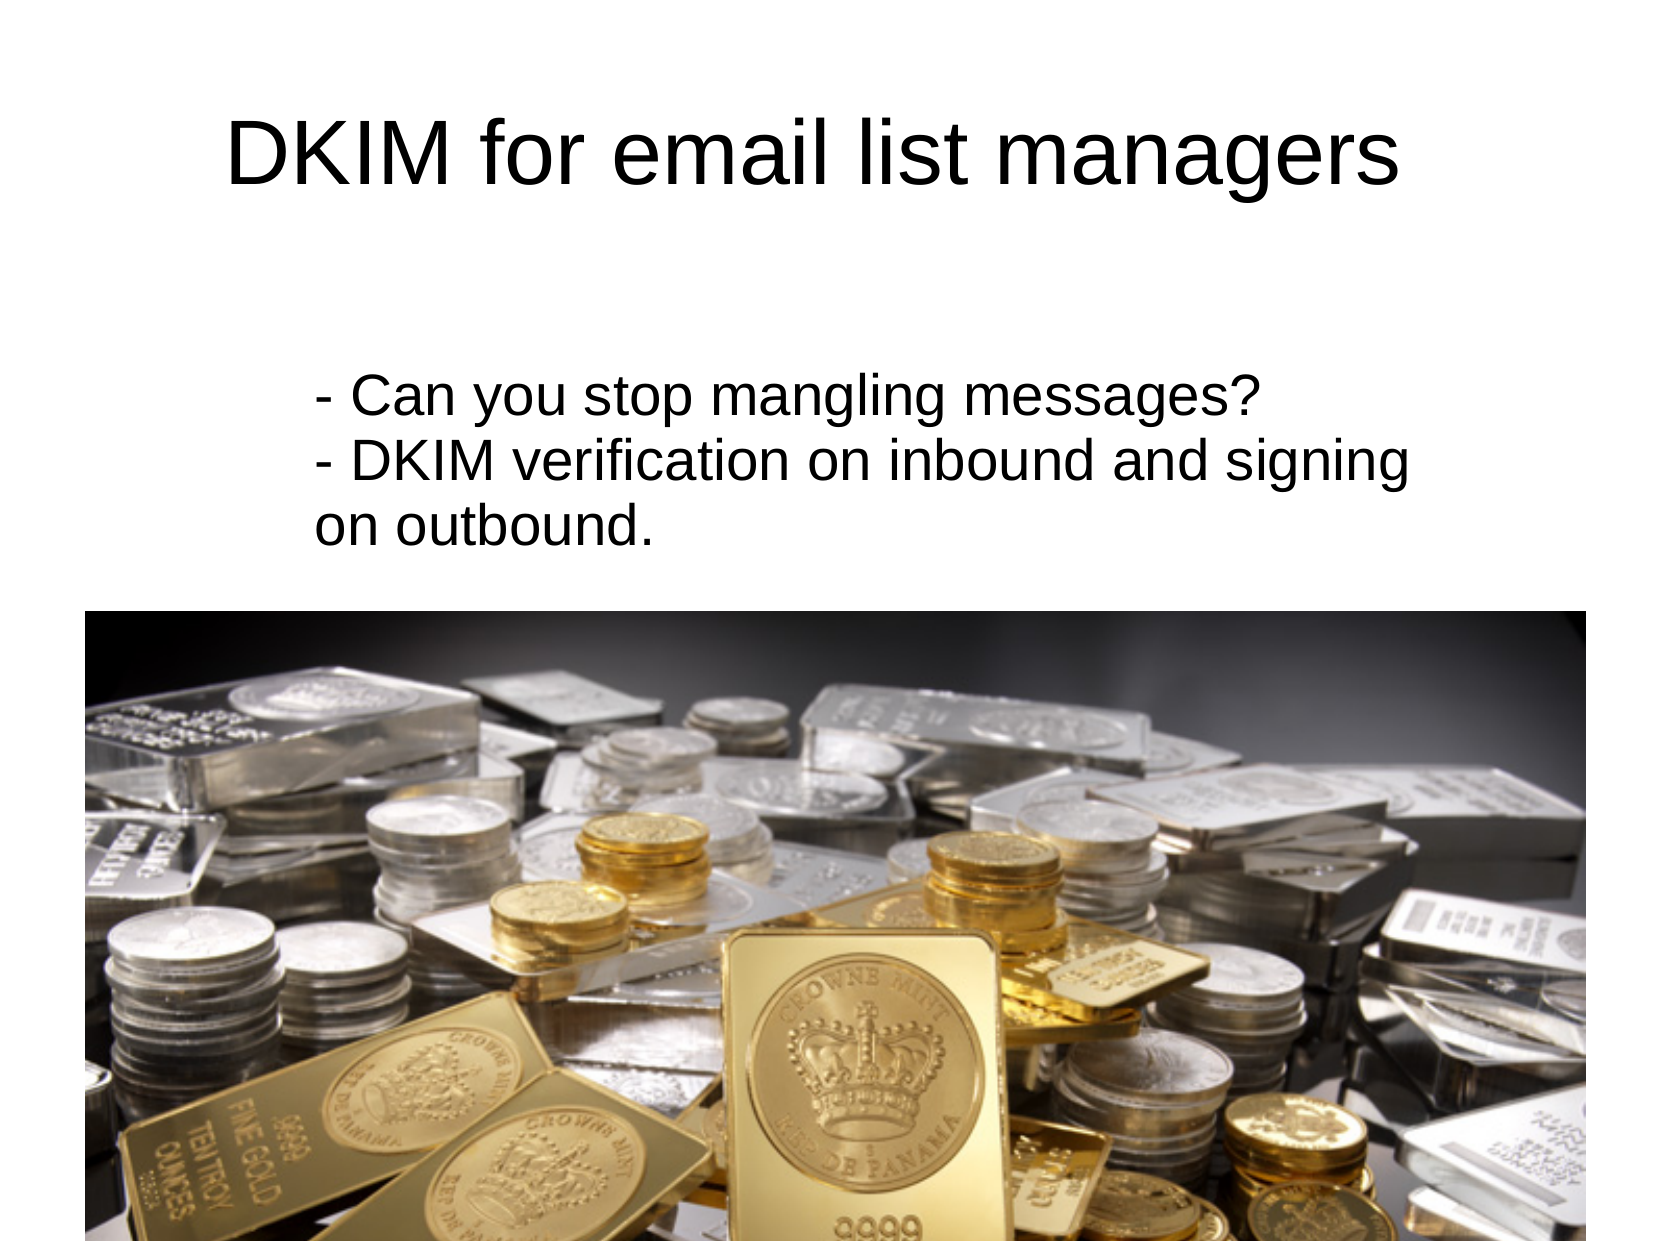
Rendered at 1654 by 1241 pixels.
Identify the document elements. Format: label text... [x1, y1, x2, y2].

title DKIM for email list managers [82, 56, 1571, 250]
picture [85, 611, 1586, 1241]
text_box - Can you stop mangling messages? - DKIM verification on inbound and signing on outbound. [300, 225, 1463, 611]
